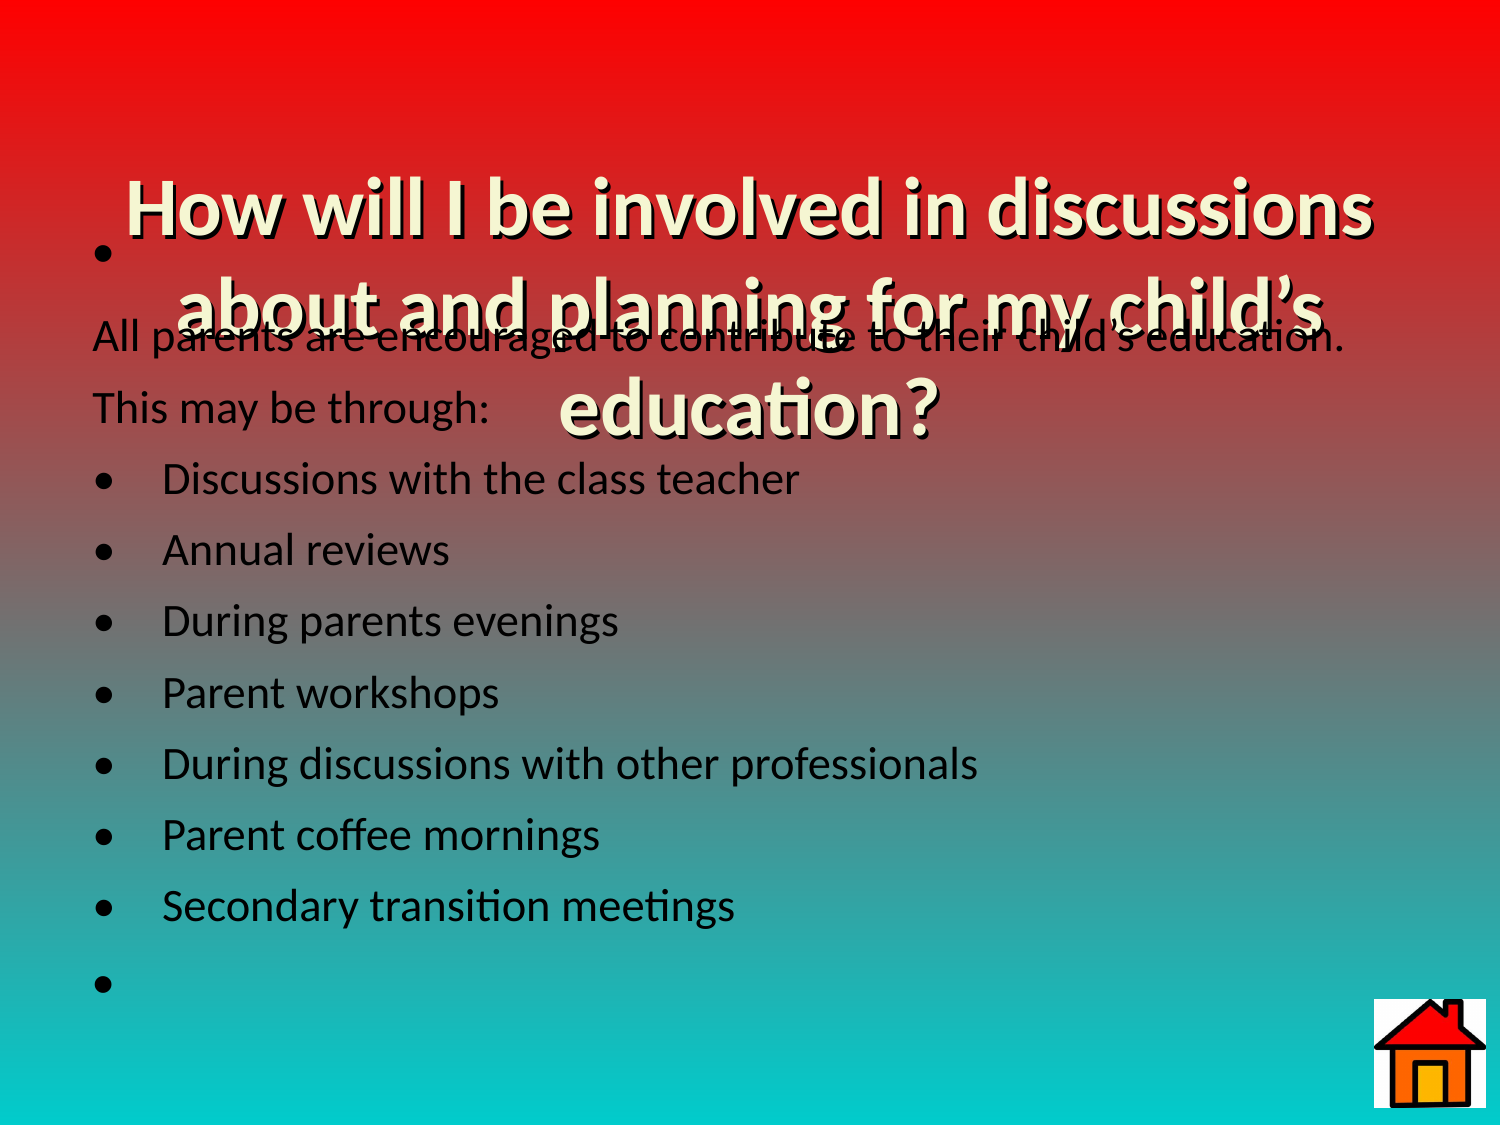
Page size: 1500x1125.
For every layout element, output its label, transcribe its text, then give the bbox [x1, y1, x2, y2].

list All parents are encouraged to contribute to their child’s education. This may be through: • Discussions with the class teacher • Annual reviews • During parents evenings • Parent workshops • During discussions with other professionals • Parent coffee mornings • Secondary transition meetings [77, 208, 1428, 951]
title How will I be involved in discussions about and planning for my child’s education? [75, 45, 1426, 233]
picture [1374, 999, 1486, 1108]
